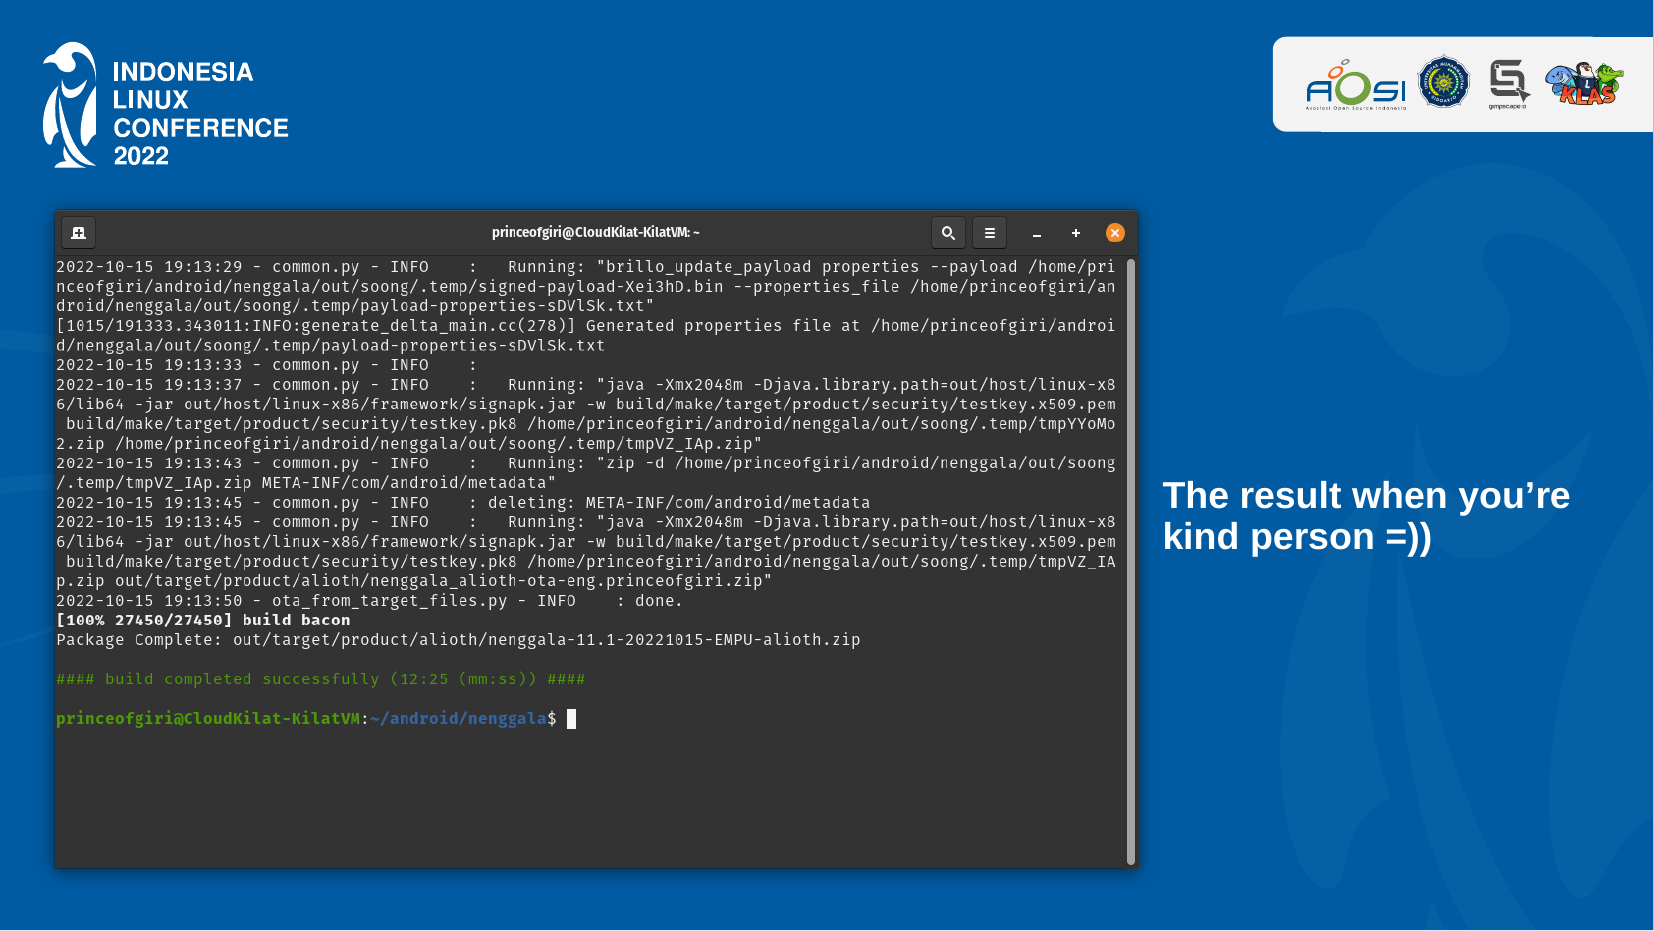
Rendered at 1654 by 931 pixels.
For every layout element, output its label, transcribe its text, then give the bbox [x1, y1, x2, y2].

picture [1417, 54, 1471, 108]
picture [29, 187, 1163, 896]
title The result when you’re kind person =)) [1162, 473, 1613, 601]
picture [1545, 62, 1624, 105]
